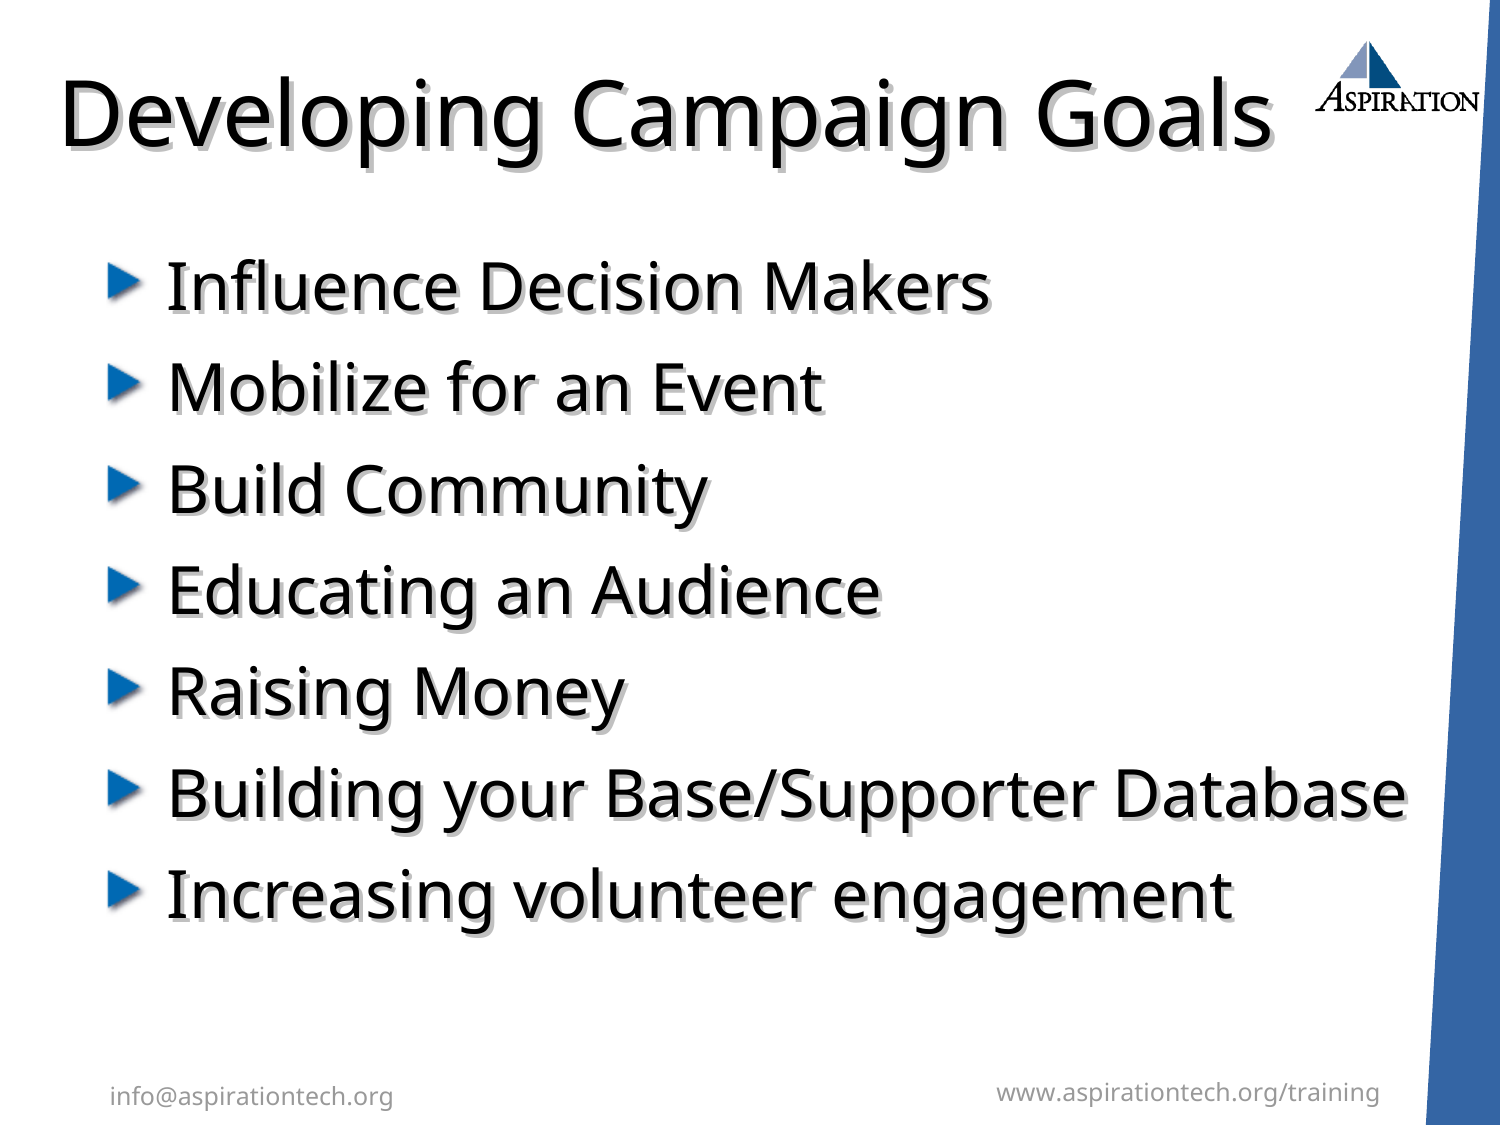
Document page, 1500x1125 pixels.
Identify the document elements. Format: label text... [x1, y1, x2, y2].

picture [1315, 41, 1480, 120]
title Developing Campaign Goals [49, 19, 1284, 206]
list Influence Decision Makers Mobilize for an Event Build Community Educating an Audience Raising Money Building your Base/Supporter Database Increasing volunteer engagement [49, 238, 1447, 933]
